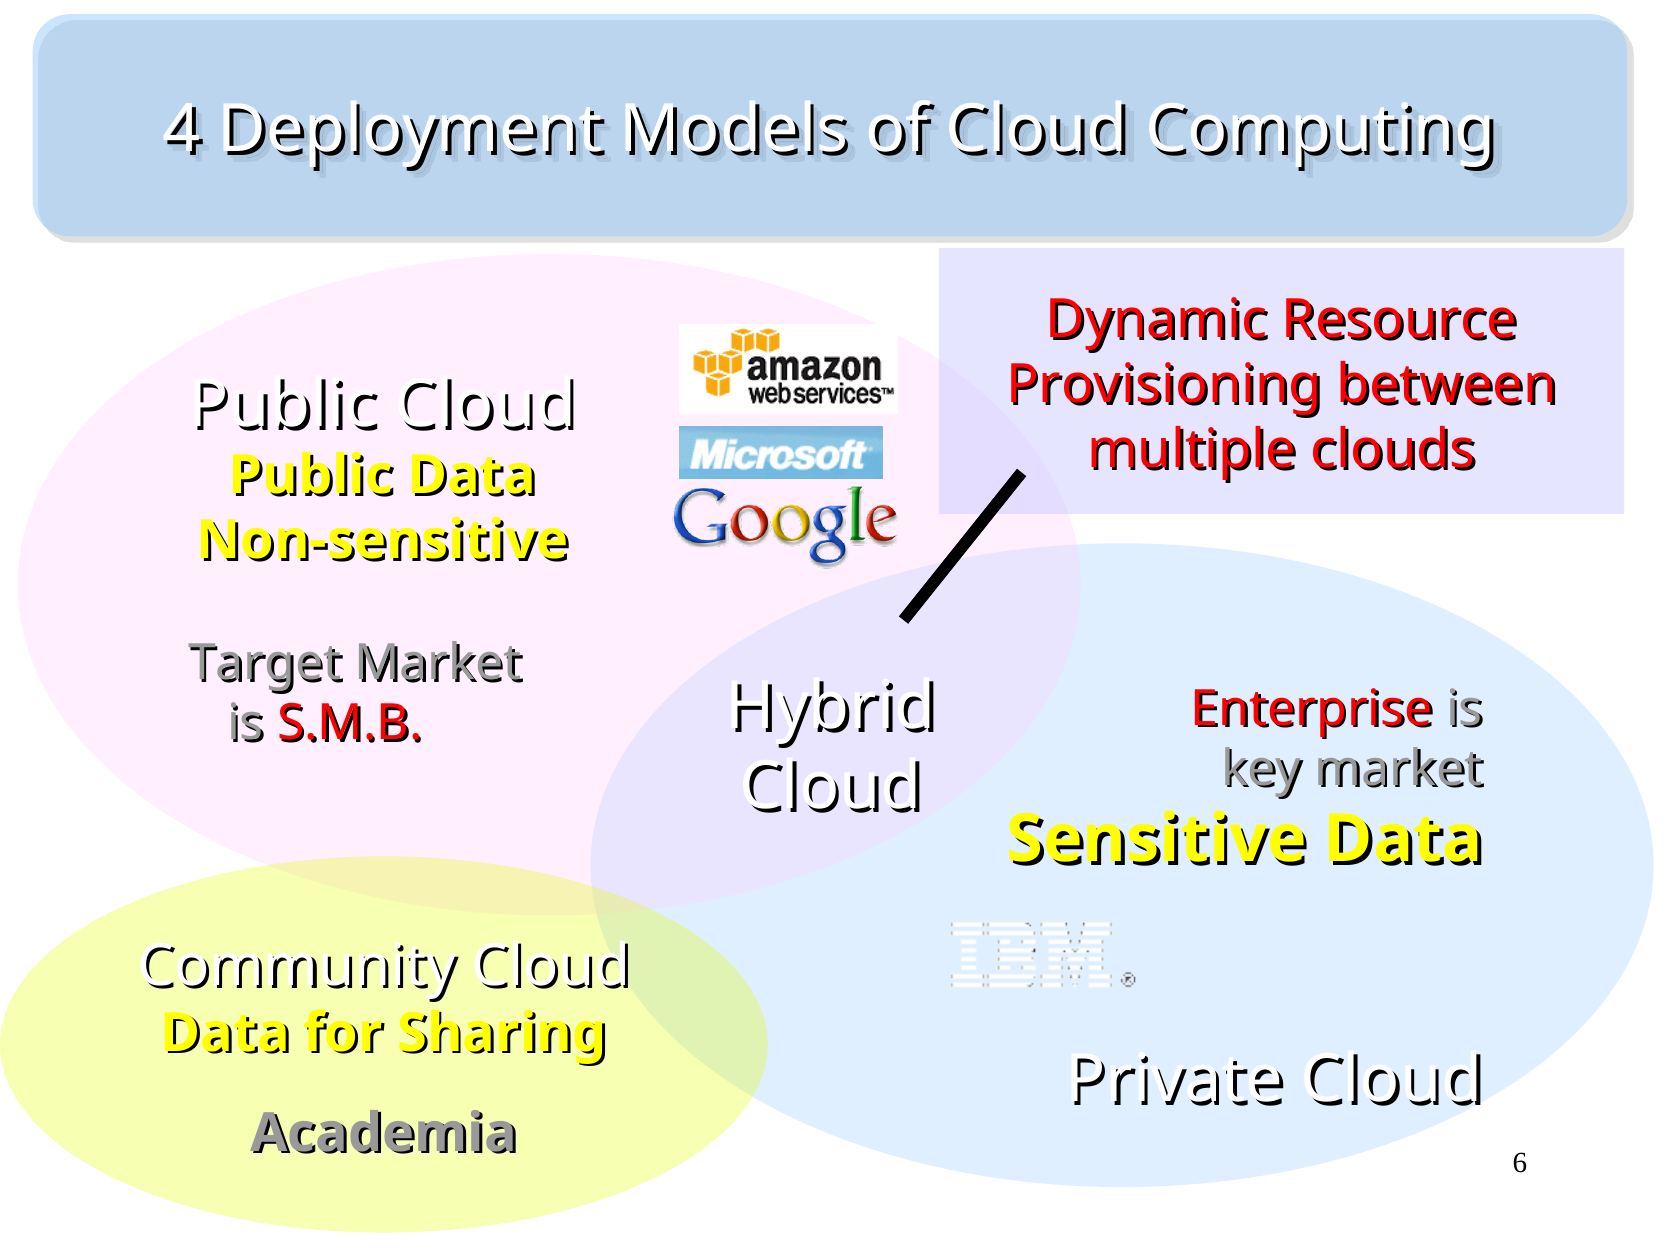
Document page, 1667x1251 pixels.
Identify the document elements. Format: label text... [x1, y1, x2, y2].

text_box 4 Deployment Models of Cloud Computing [32, 14, 1628, 237]
picture [679, 324, 898, 414]
picture [667, 484, 904, 570]
text_box Community Cloud Data for Sharing Academia [0, 856, 768, 1233]
text_box Hybrid Cloud [569, 654, 1093, 830]
text_box Public Cloud Public Data Non-sensitive Target Market is S.M.B. [17, 253, 1081, 910]
picture [915, 897, 1149, 1005]
picture [679, 426, 883, 479]
text_box Enterprise is key market Sensitive Data Private Cloud [654, 543, 1654, 1188]
text_box Dynamic Resource Provisioning between multiple clouds [938, 248, 1625, 514]
